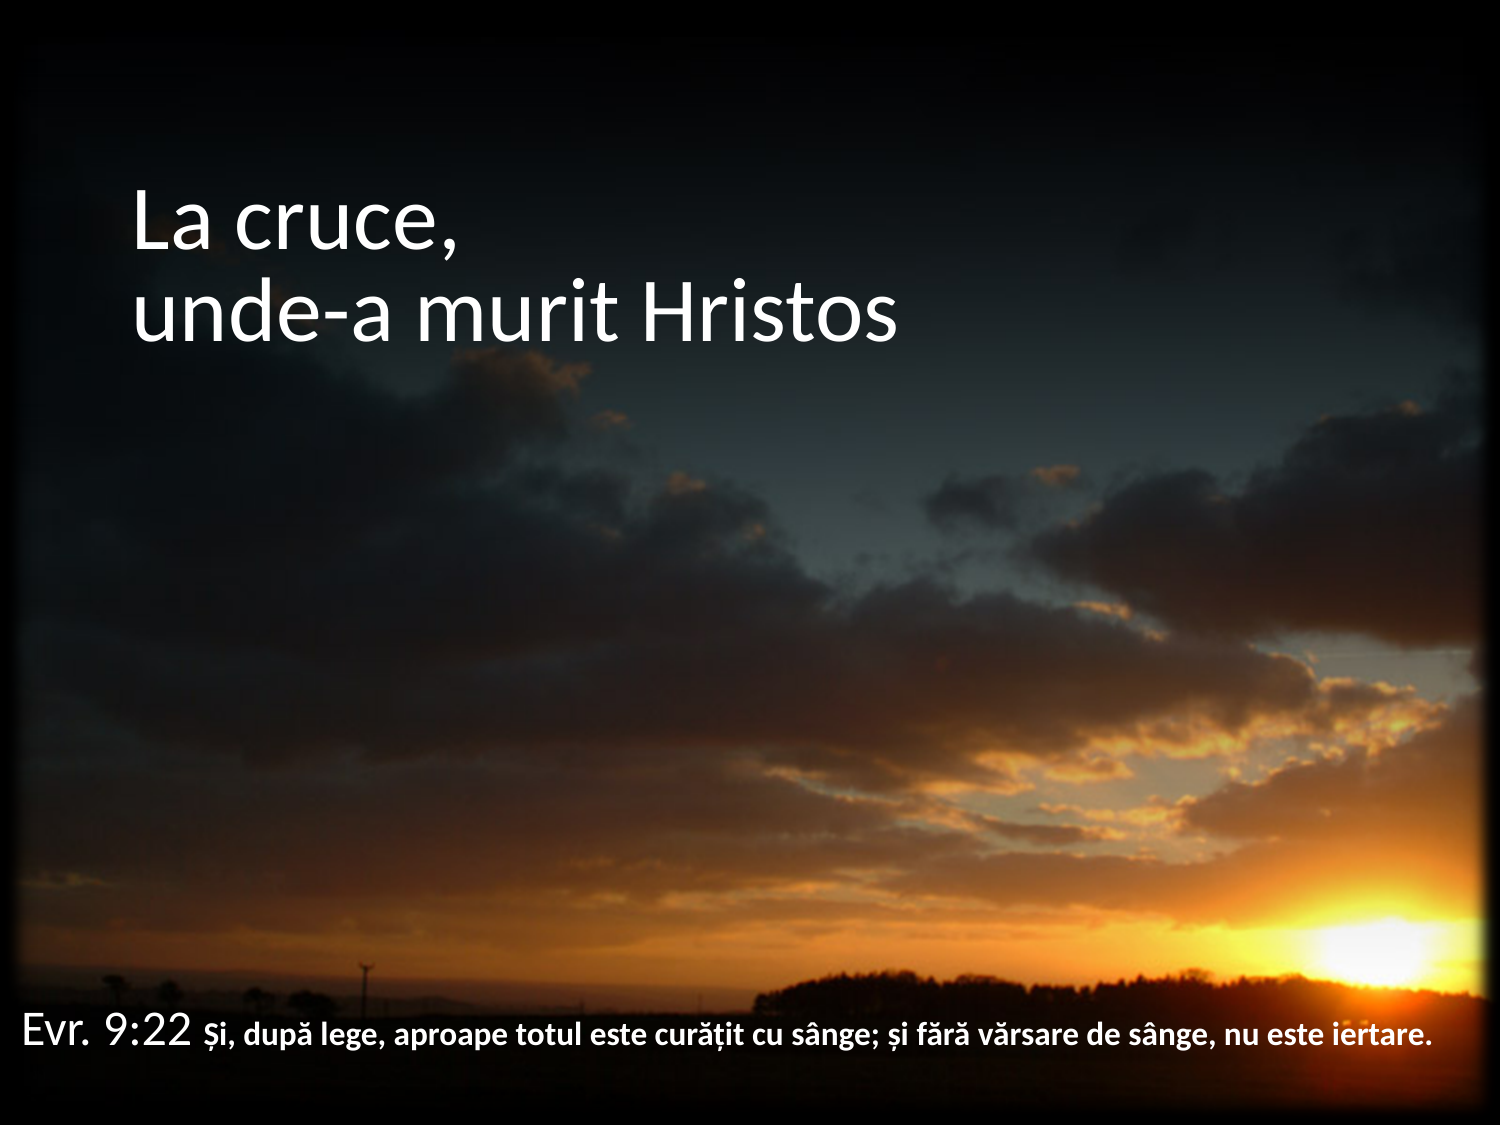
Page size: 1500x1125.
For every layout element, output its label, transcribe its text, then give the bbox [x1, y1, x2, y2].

picture [0, 0, 1500, 1125]
text_box Evr. 9:22 Şi, după lege, aproape totul este curăţit cu sânge; şi fără vărsare de sânge, nu este iertare. [0, 999, 1463, 1125]
title La cruce, unde-a murit Hristos [117, 152, 1393, 394]
